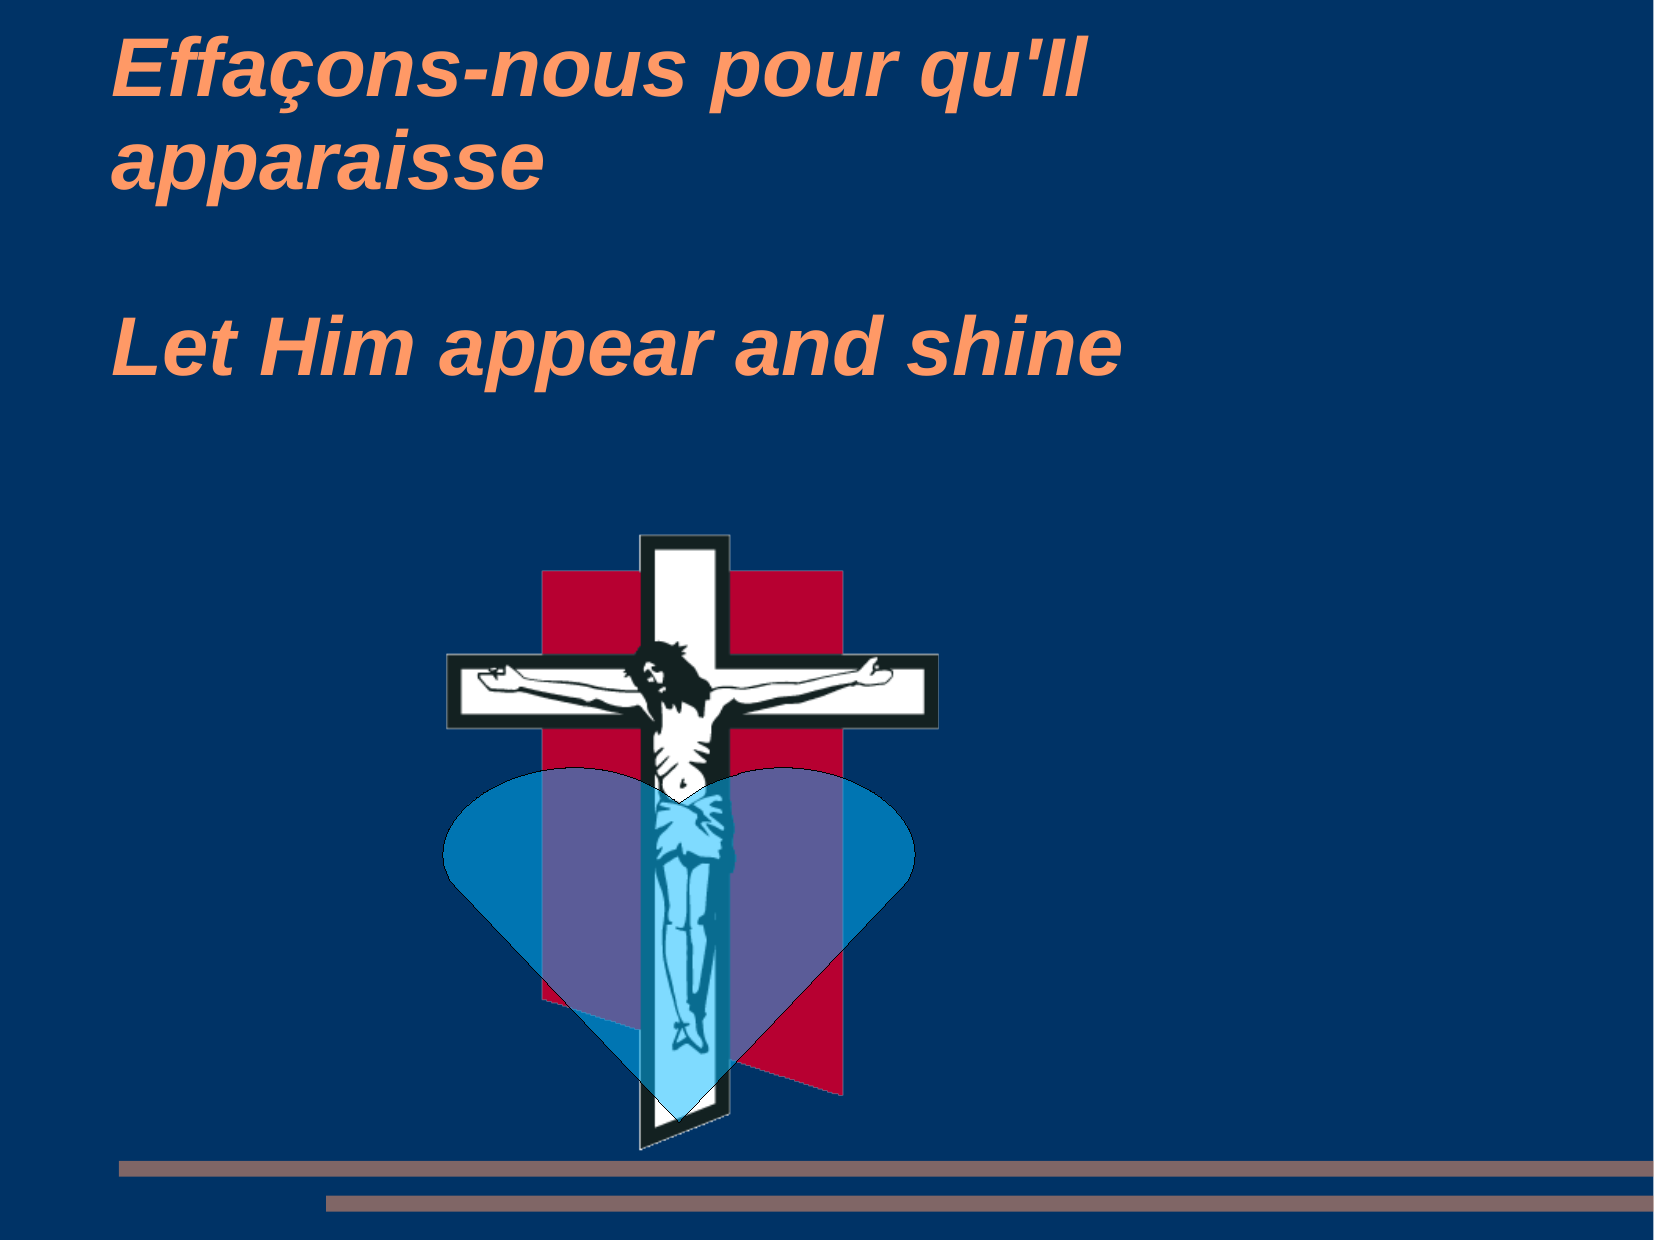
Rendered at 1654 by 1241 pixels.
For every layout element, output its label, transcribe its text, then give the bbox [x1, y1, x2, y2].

text_box [442, 767, 916, 1123]
title Effaçons-nous pour qu'Il apparaisse Let Him appear and shine [111, 21, 1524, 394]
picture [442, 532, 942, 1152]
